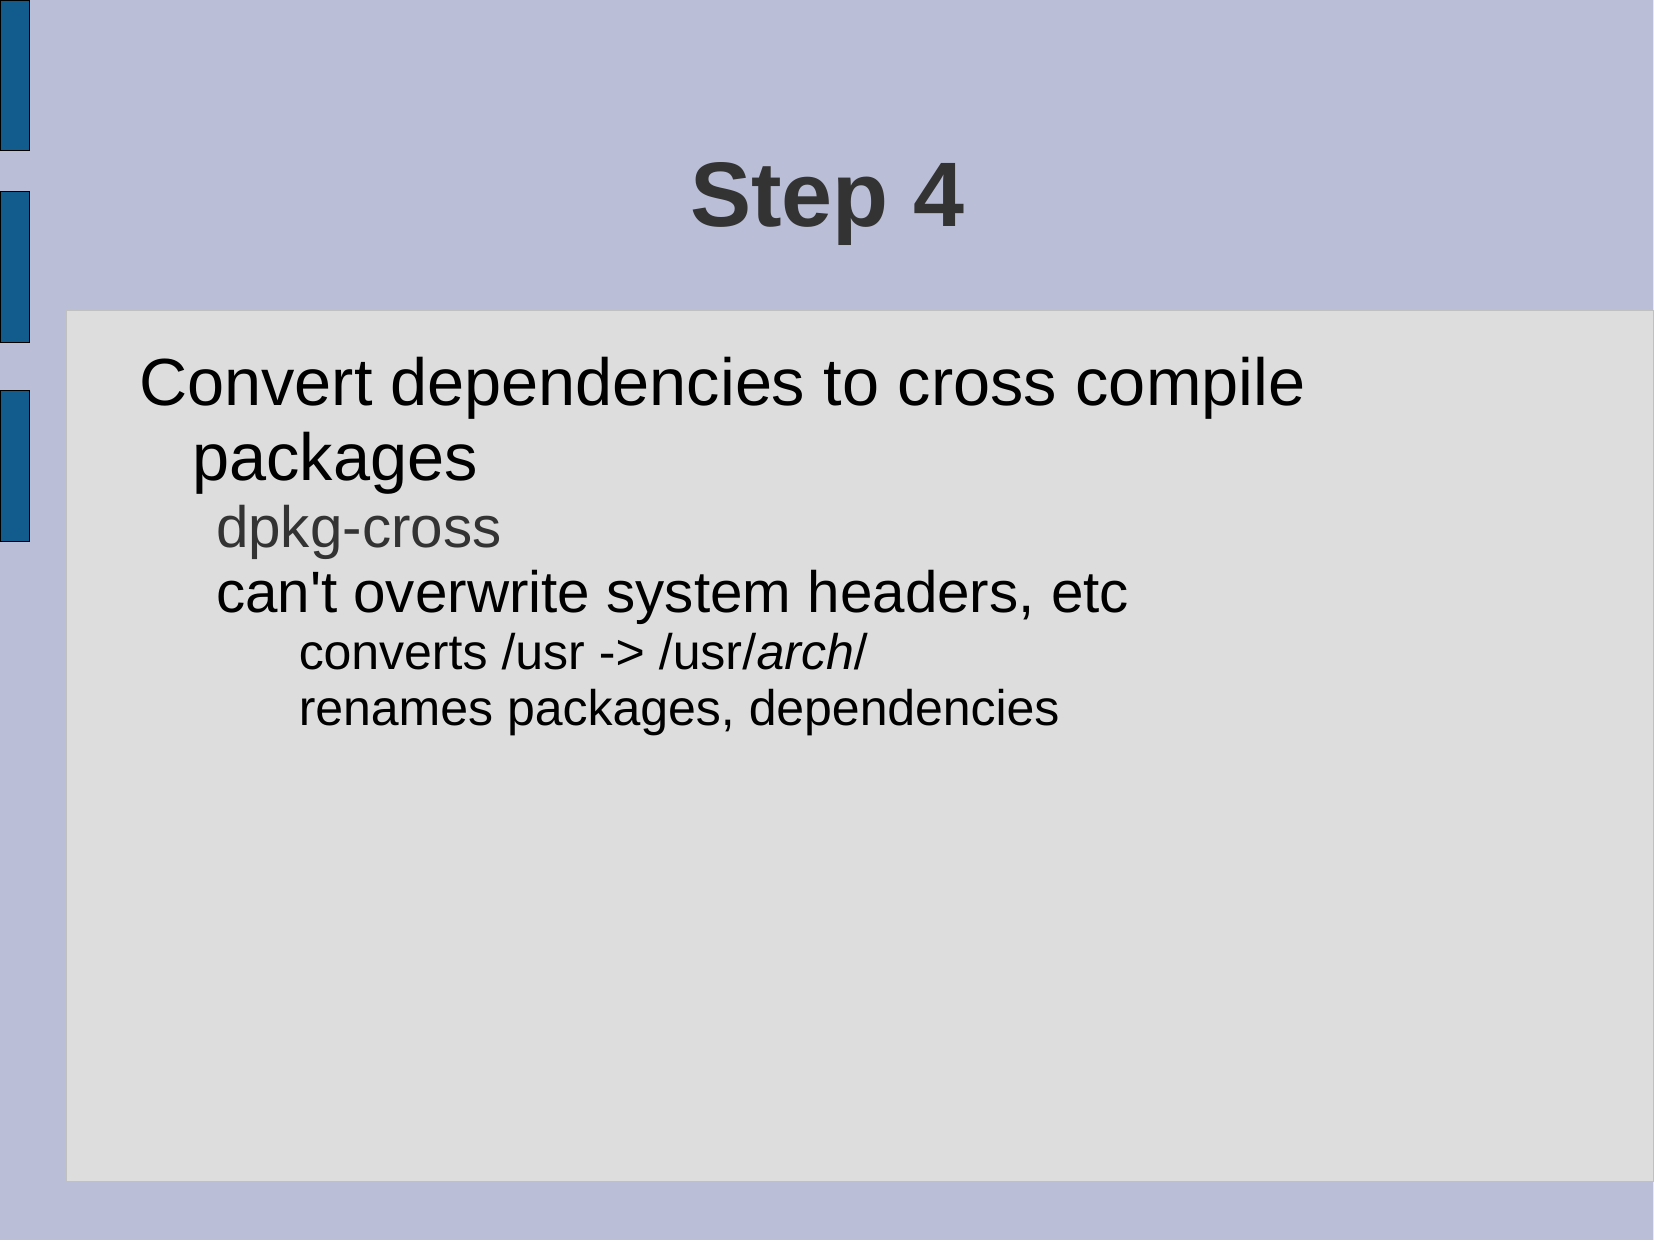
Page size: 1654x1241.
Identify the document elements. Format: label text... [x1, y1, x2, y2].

title Step 4 [121, 98, 1534, 291]
list Convert dependencies to cross compile packages dpkg-cross can't overwrite system headers, etc converts /usr -> /usr/arch/ renames packages, dependencies [121, 344, 1534, 1112]
